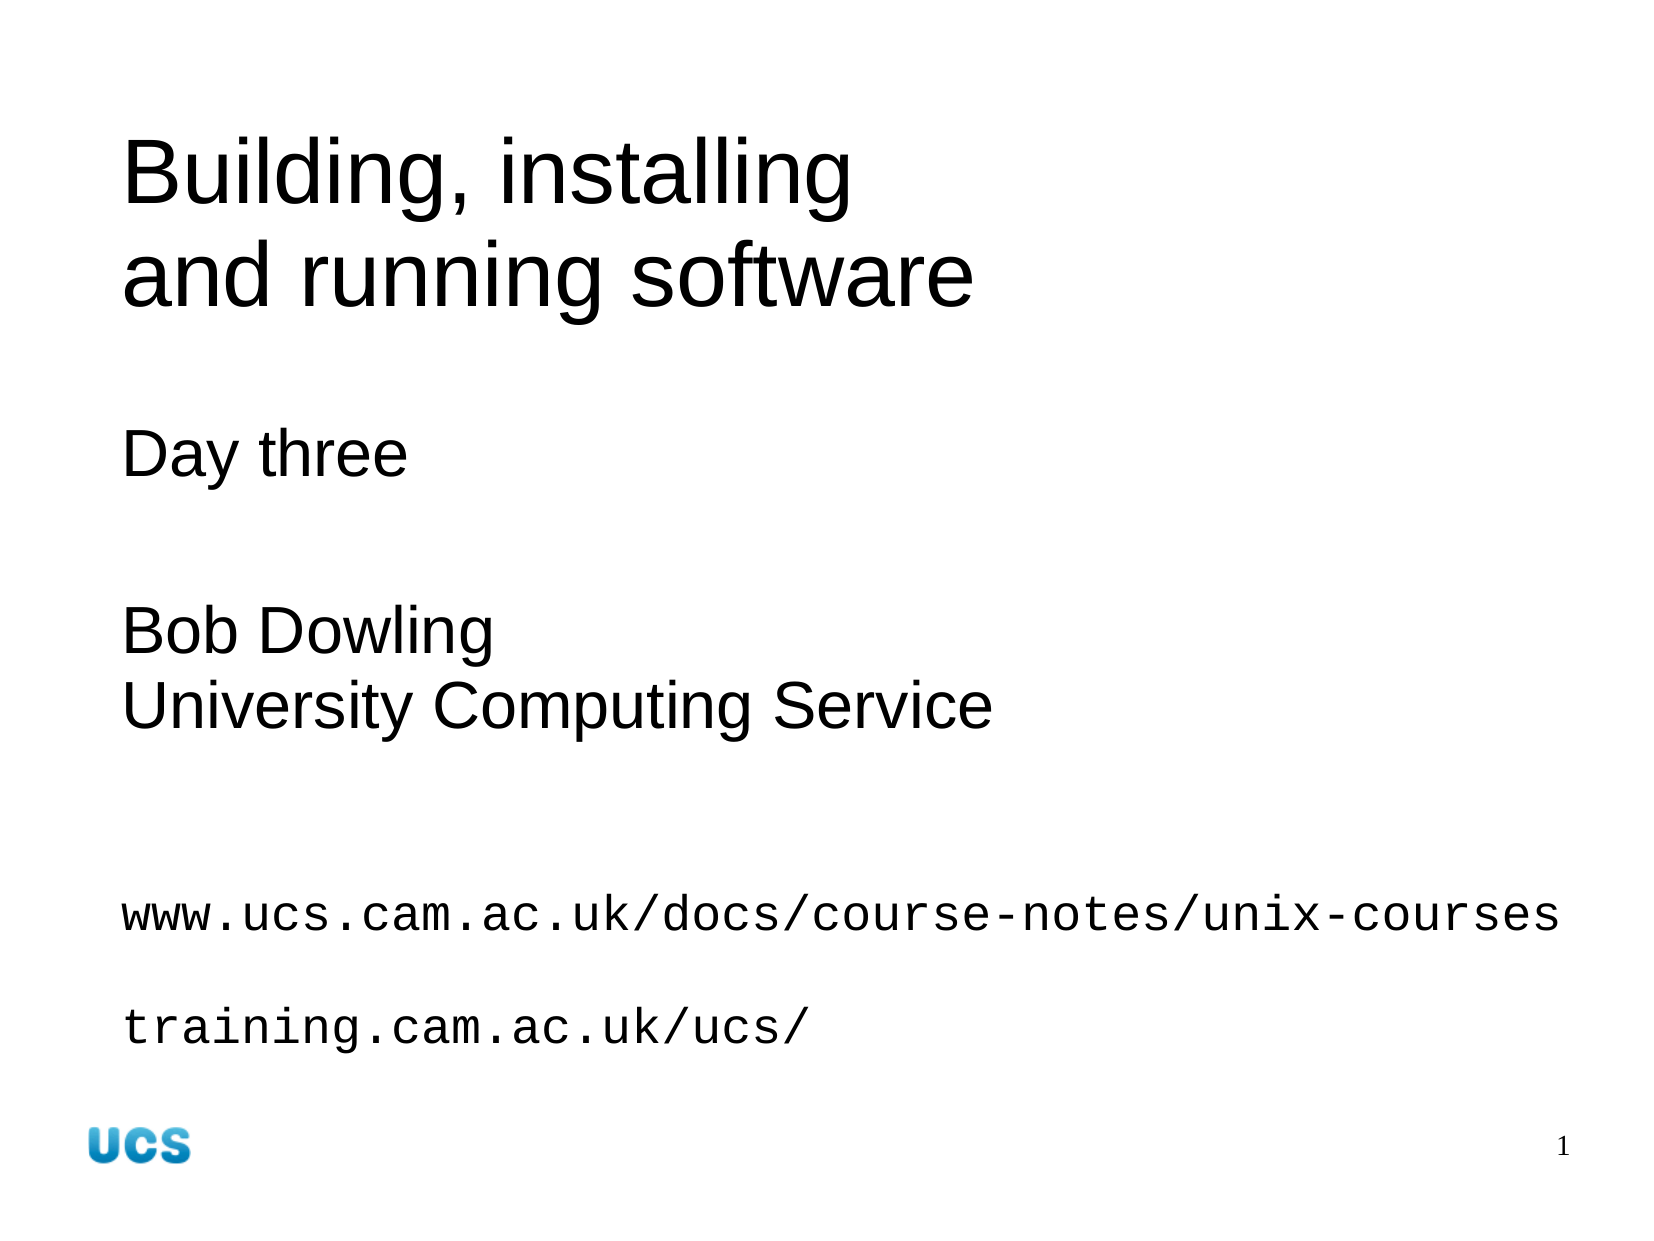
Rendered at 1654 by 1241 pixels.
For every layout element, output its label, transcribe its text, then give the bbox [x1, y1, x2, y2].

text_box www.ucs.cam.ac.uk/docs/course-notes/unix-courses training.cam.ac.uk/ucs/ [118, 885, 1565, 1063]
text_box Bob Dowling University Computing Service [118, 590, 1001, 747]
picture [88, 1126, 191, 1165]
text_box Building, installing and running software [118, 118, 981, 330]
text_box Day three [118, 413, 415, 495]
